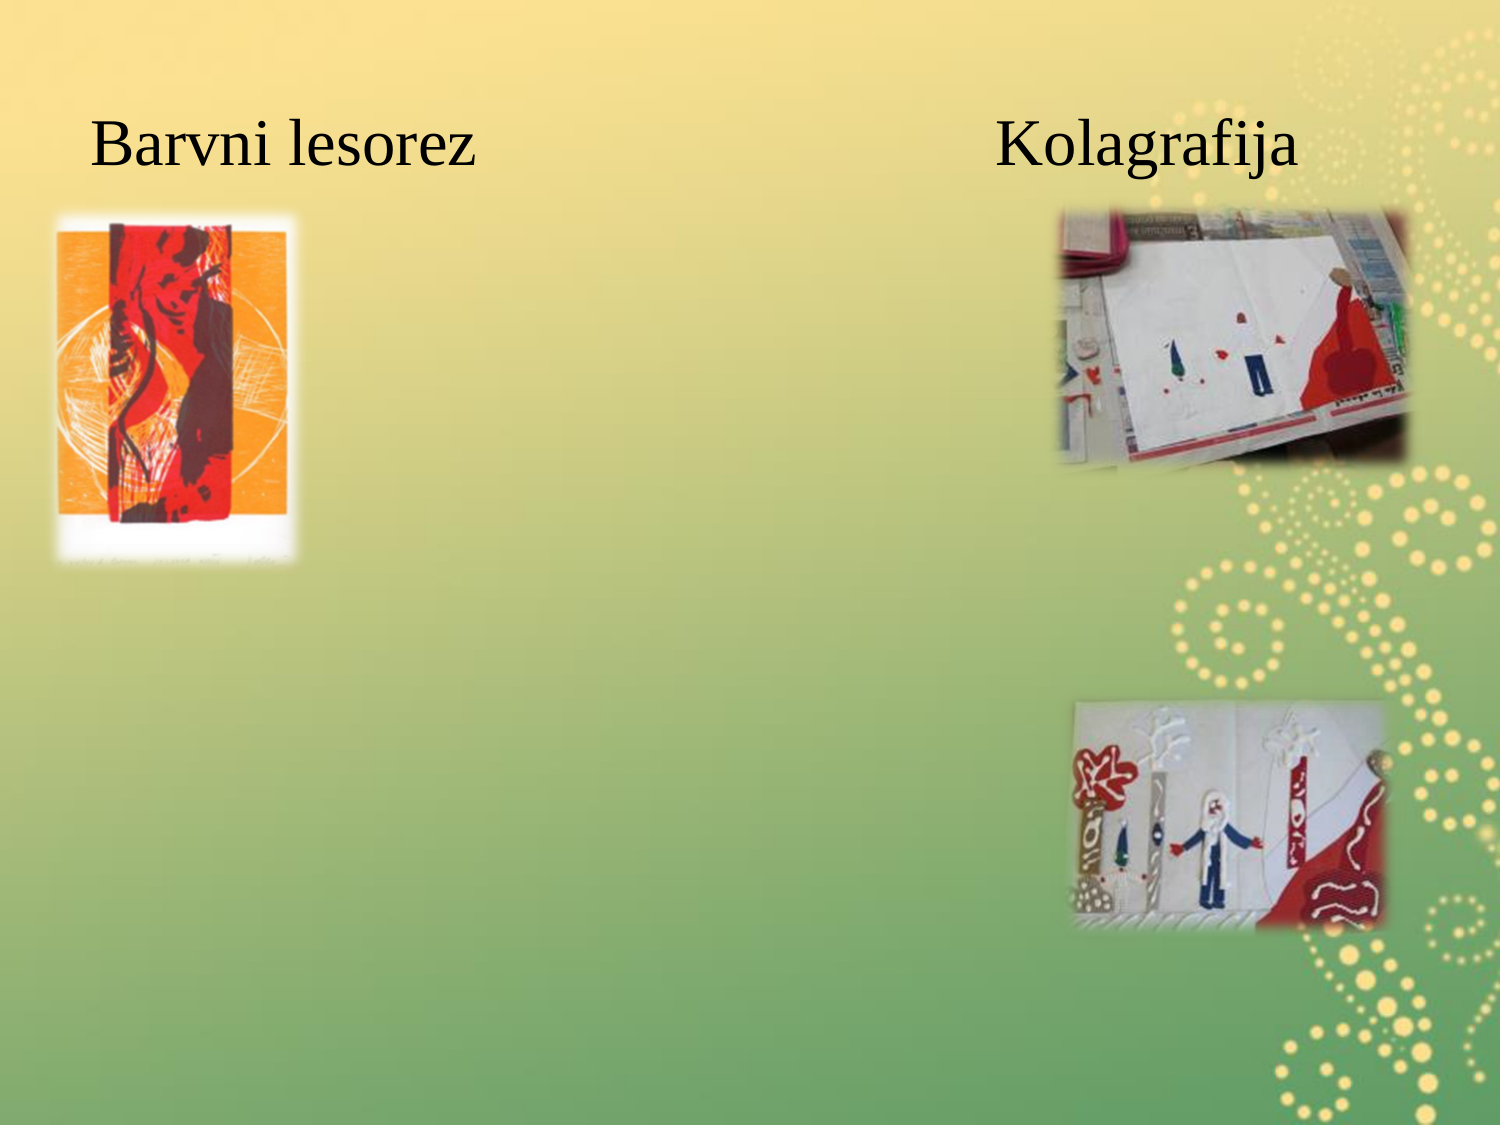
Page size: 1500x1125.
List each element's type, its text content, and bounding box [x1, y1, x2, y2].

text_box [40, 198, 313, 579]
title Barvni lesorez Kolagrafija [75, 45, 1426, 233]
picture [0, 0, 1500, 1125]
